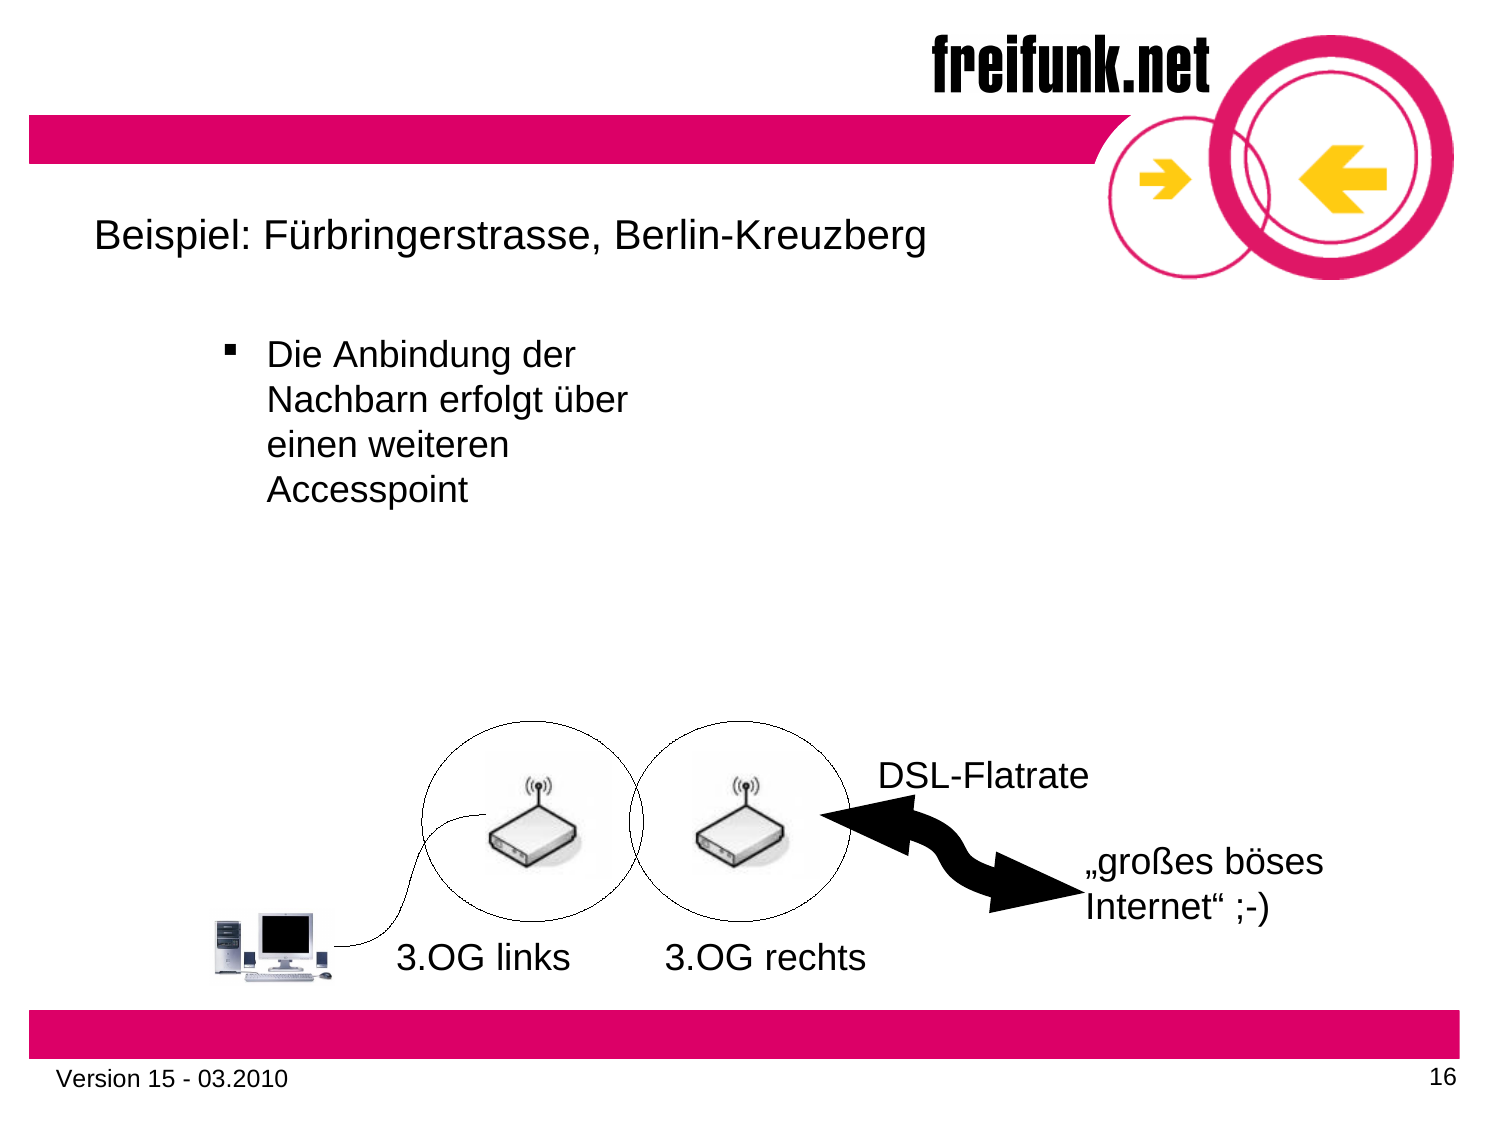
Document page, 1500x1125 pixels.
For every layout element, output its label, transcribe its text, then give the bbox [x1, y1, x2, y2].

text_box „großes böses Internet“ ;-) [1085, 837, 1360, 948]
text_box Die Anbindung der Nachbarn erfolgt über einen weiteren Accesspoint [192, 170, 682, 809]
picture [209, 908, 335, 986]
text_box Beispiel: Fürbringerstrasse, Berlin-Kreuzberg [94, 208, 192, 280]
picture [485, 809, 612, 879]
picture [692, 751, 820, 879]
text_box 3.OG links [396, 933, 597, 988]
text_box 3.OG rechts [664, 933, 897, 988]
text_box Beispiel: Fürbringerstrasse, Berlin-Kreuzberg [682, 208, 1235, 280]
picture [932, 34, 1454, 280]
text_box DSL-Flatrate [877, 751, 1090, 794]
